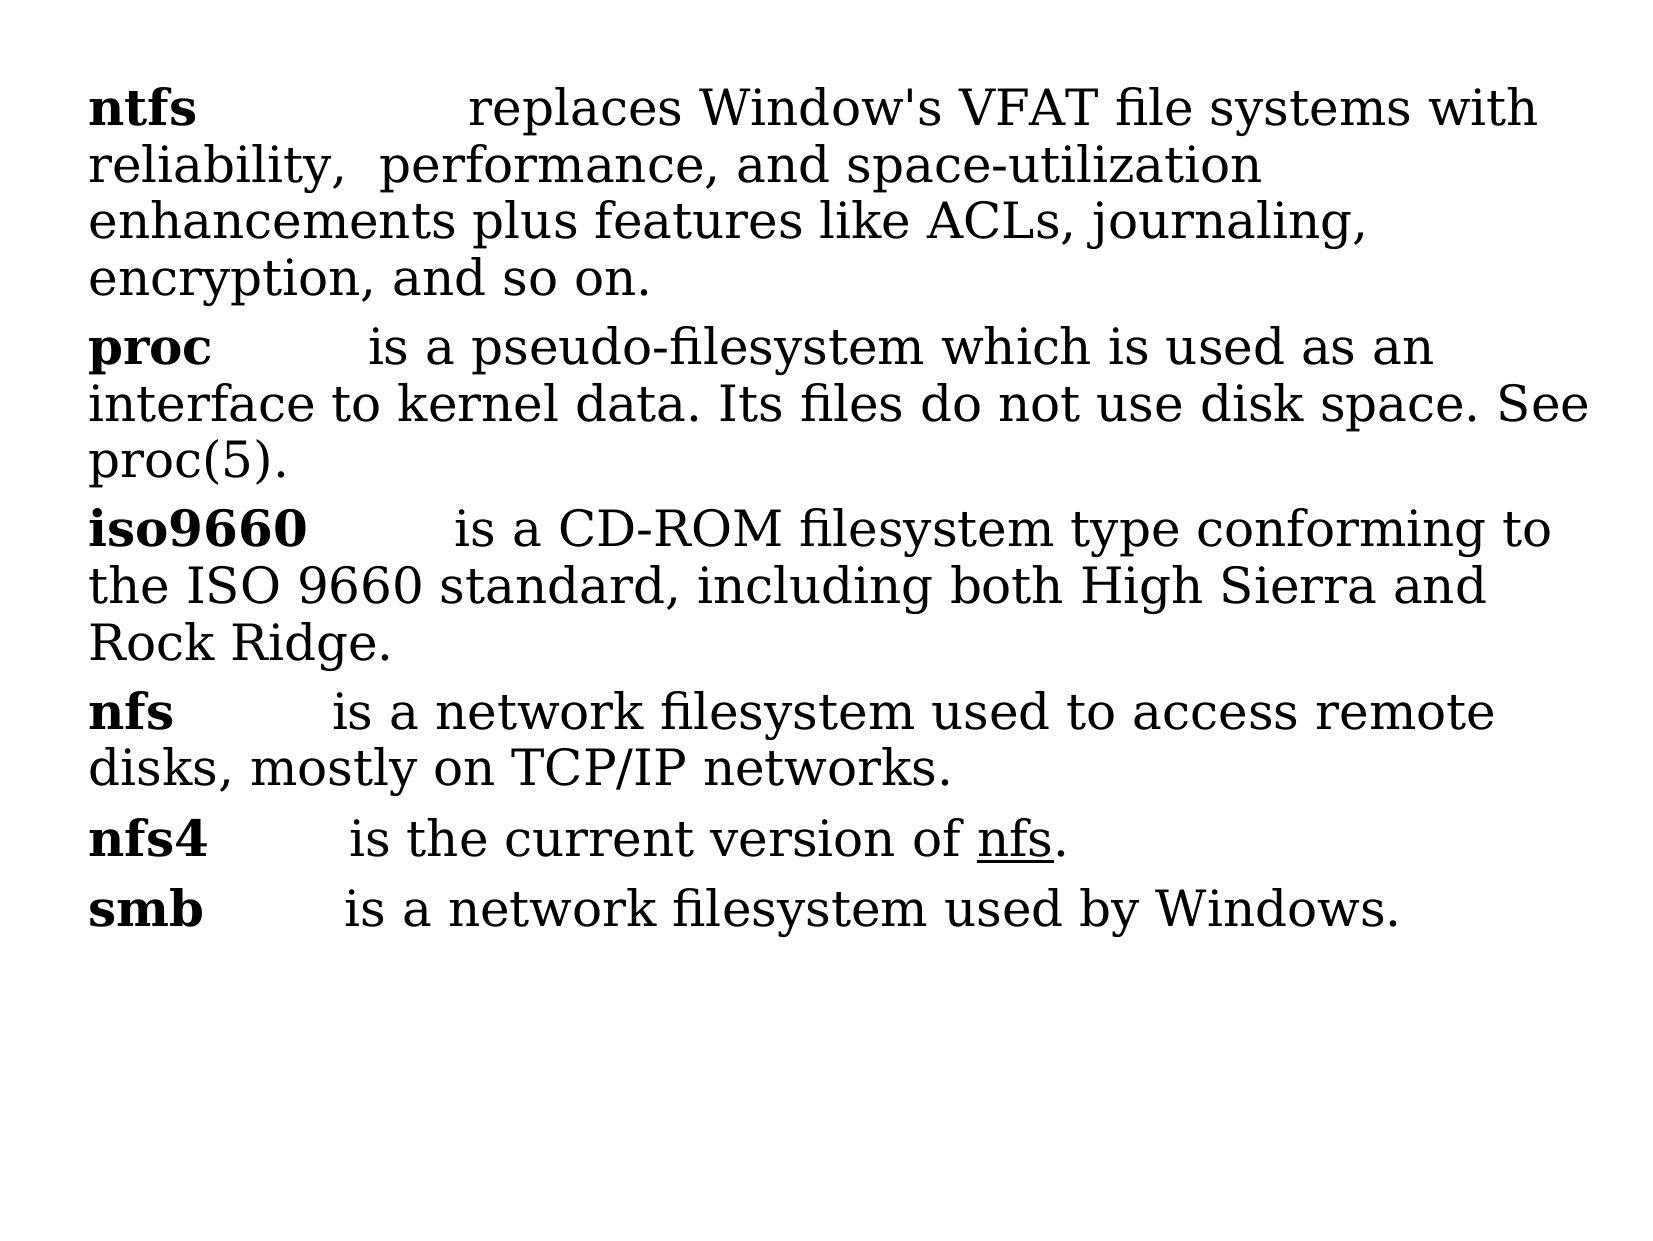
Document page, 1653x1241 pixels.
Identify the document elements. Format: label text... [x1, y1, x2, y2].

text_box ntfs replaces Window's VFAT file systems with reliability, performance, and space-utilization enhancements plus features like ACLs, journaling, encryption, and so on. proc is a pseudo-filesystem which is used as an interface to kernel data. Its files do not use disk space. See proc(5). iso9660 is a CD-ROM filesystem type conforming to the ISO 9660 standard, including both High Sierra and Rock Ridge. nfs is a network filesystem used to access remote disks, mostly on TCP/IP networks. nfs4 is the current version of nfs. smb is a network filesystem used by Windows. [88, 80, 1595, 938]
